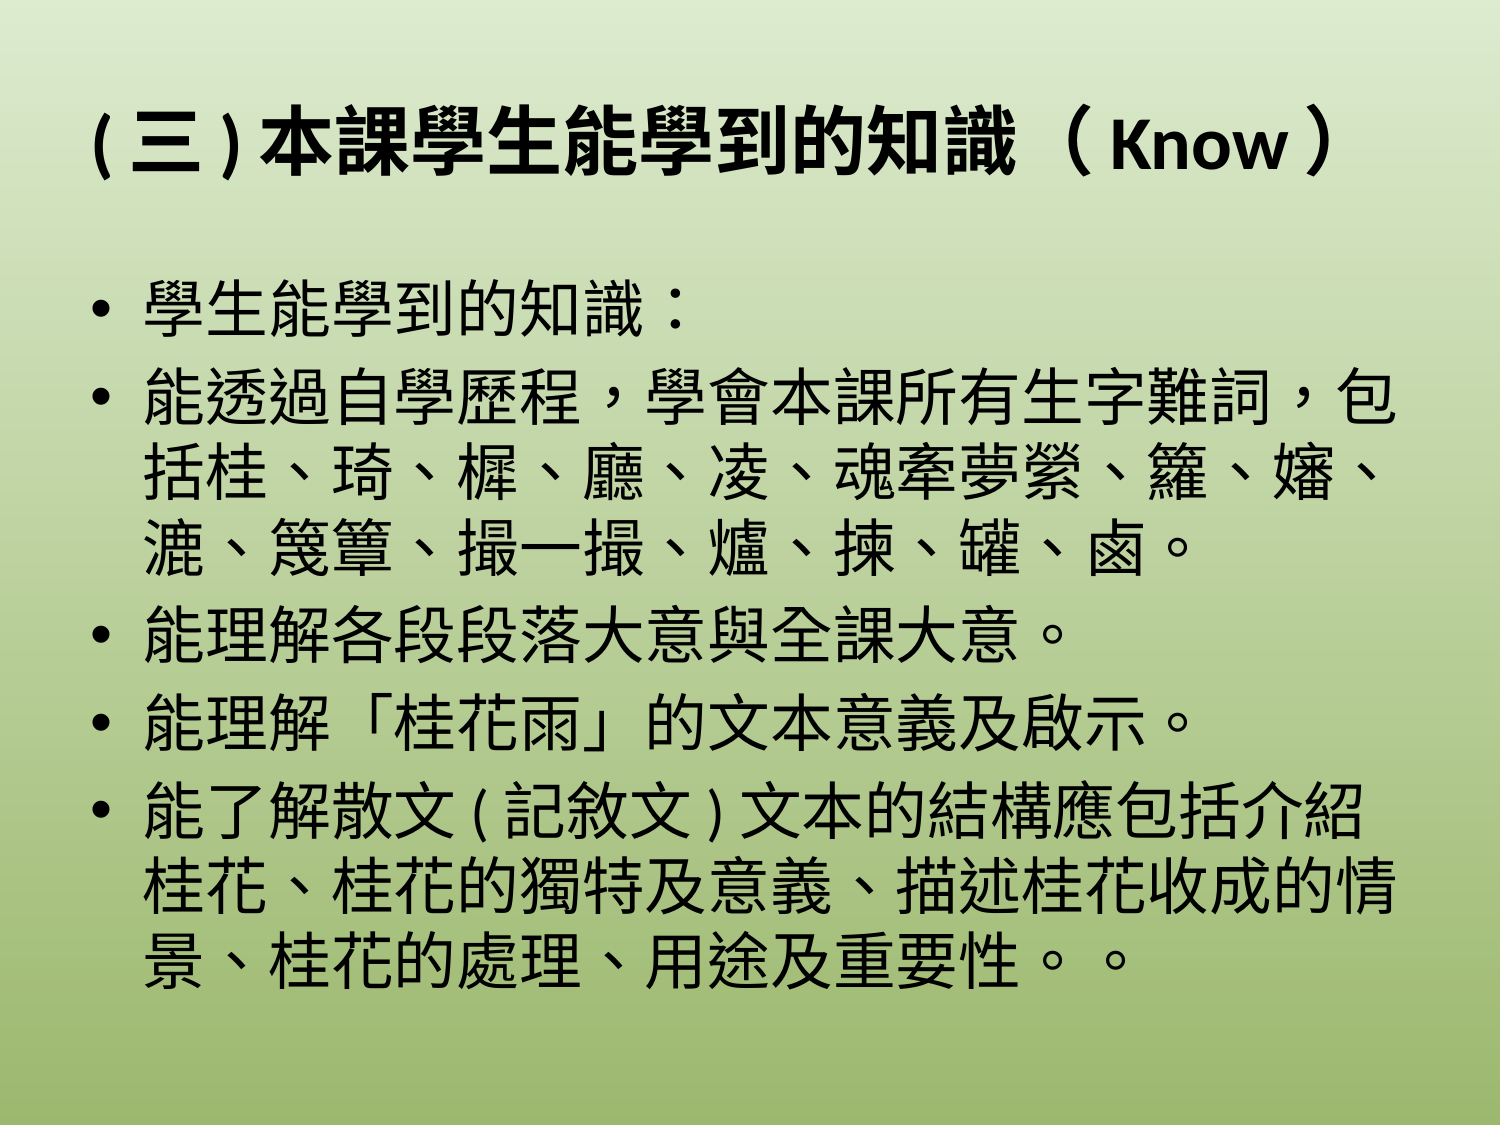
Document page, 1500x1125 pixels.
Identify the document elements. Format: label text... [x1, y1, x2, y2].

list 學生能學到的知識： 能透過自學歷程，學會本課所有生字難詞，包括桂、琦、樨、廳、凌、魂牽夢縈、籮、嬸、漉、篾簟、撮一撮、爐、揀、罐、鹵。 能理解各段段落大意與全課大意。 能理解「桂花雨」的文本意義及啟示。 能了解散文(記敘文)文本的結構應包括介紹桂花、桂花的獨特及意義、描述桂花收成的情景、桂花的處理、用途及重要性。。 [75, 262, 1425, 1005]
title (三)本課學生能學到的知識（Know） [75, 45, 1425, 233]
